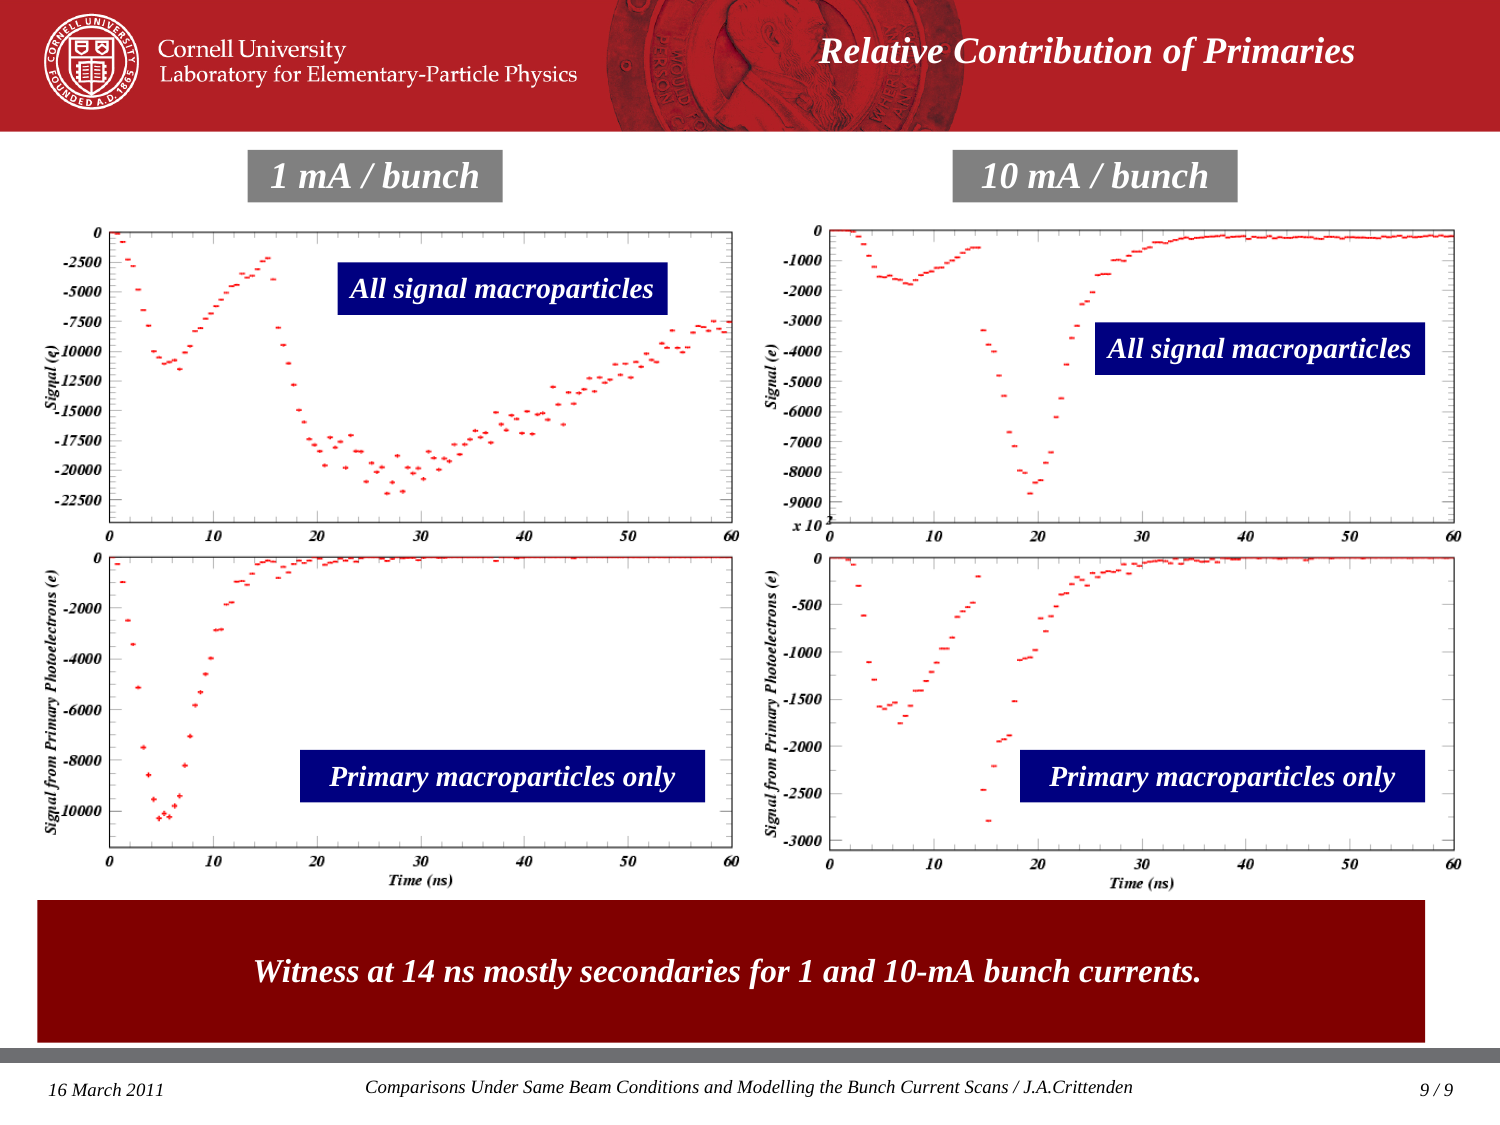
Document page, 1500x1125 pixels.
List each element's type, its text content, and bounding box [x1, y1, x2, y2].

picture [30, 220, 1471, 901]
picture [0, 0, 1500, 132]
text_box All signal macroparticles [1095, 322, 1426, 375]
text_box 10 mA / bunch [952, 149, 1238, 203]
text_box Primary macroparticles only [300, 749, 706, 803]
text_box Primary macroparticles only [1020, 749, 1426, 803]
text_box Witness at 14 ns mostly secondaries for 1 and 10-mA bunch currents. [37, 901, 1426, 1043]
text_box All signal macroparticles [337, 262, 668, 315]
text_box Relative Contribution of Primaries [674, 29, 1500, 128]
text_box 1 mA / bunch [247, 149, 503, 203]
